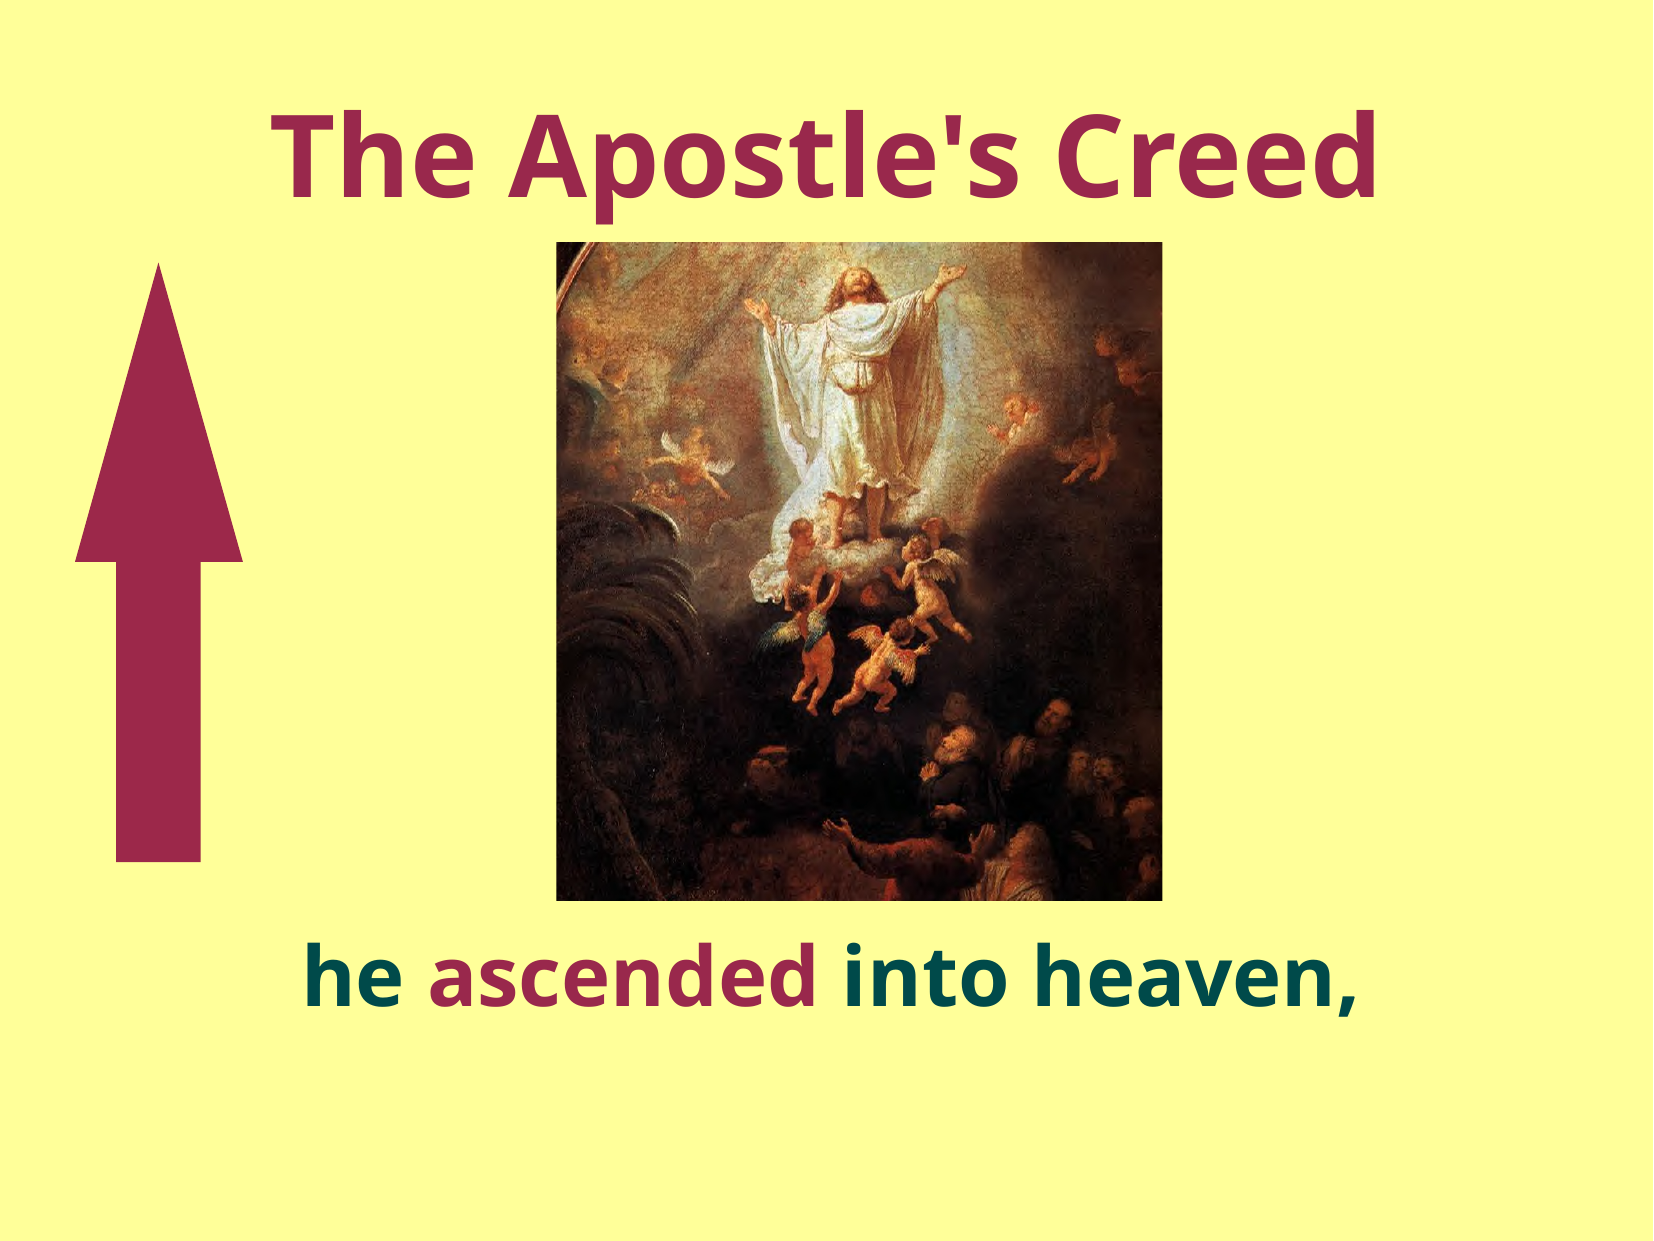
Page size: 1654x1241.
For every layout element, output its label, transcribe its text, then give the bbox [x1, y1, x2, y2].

text_box he ascended into heaven, [87, 900, 1576, 1163]
picture [556, 242, 1163, 901]
title The Apostle's Creed [82, 49, 1571, 257]
picture [75, 262, 246, 865]
